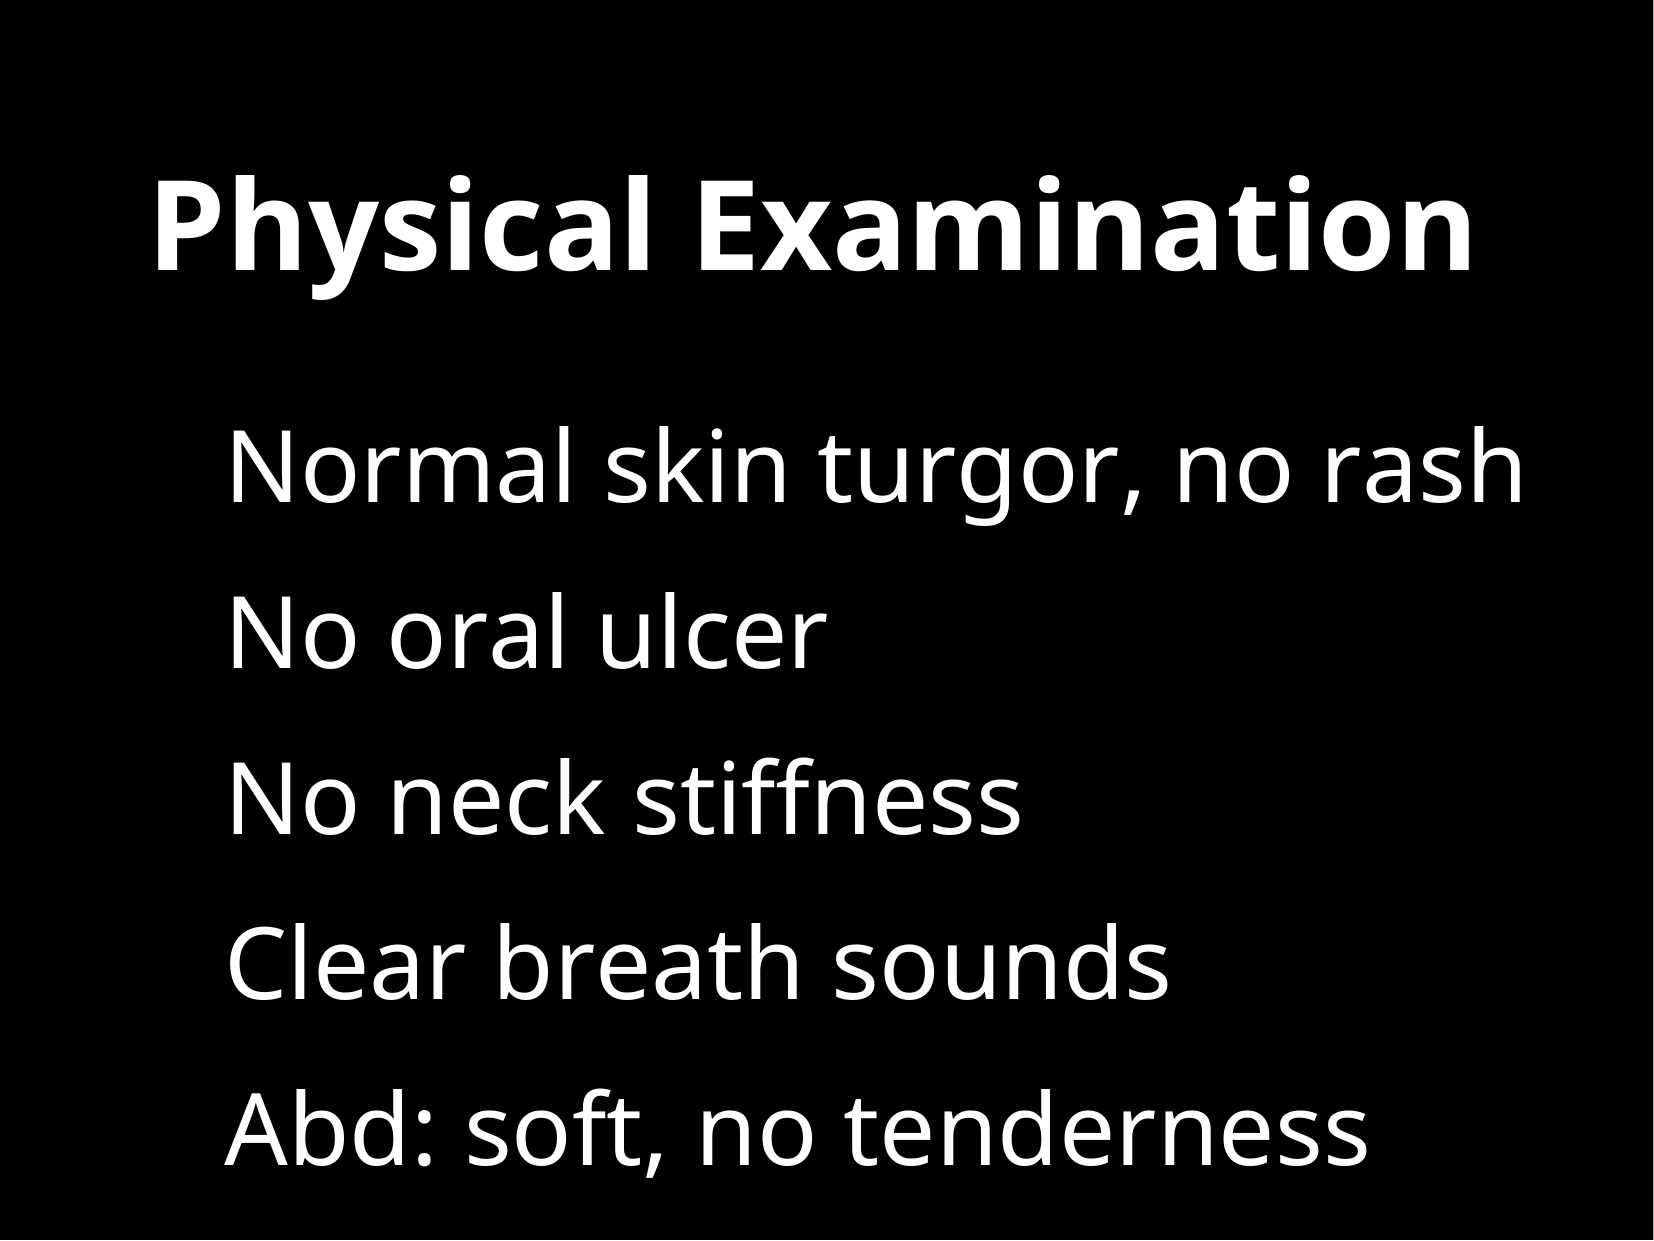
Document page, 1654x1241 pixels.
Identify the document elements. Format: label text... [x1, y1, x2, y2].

list Normal skin turgor, no rash No oral ulcer No neck stiffness Clear breath sounds Abd: soft, no tenderness [206, 395, 1613, 1077]
title Physical Examination [147, 118, 1506, 326]
